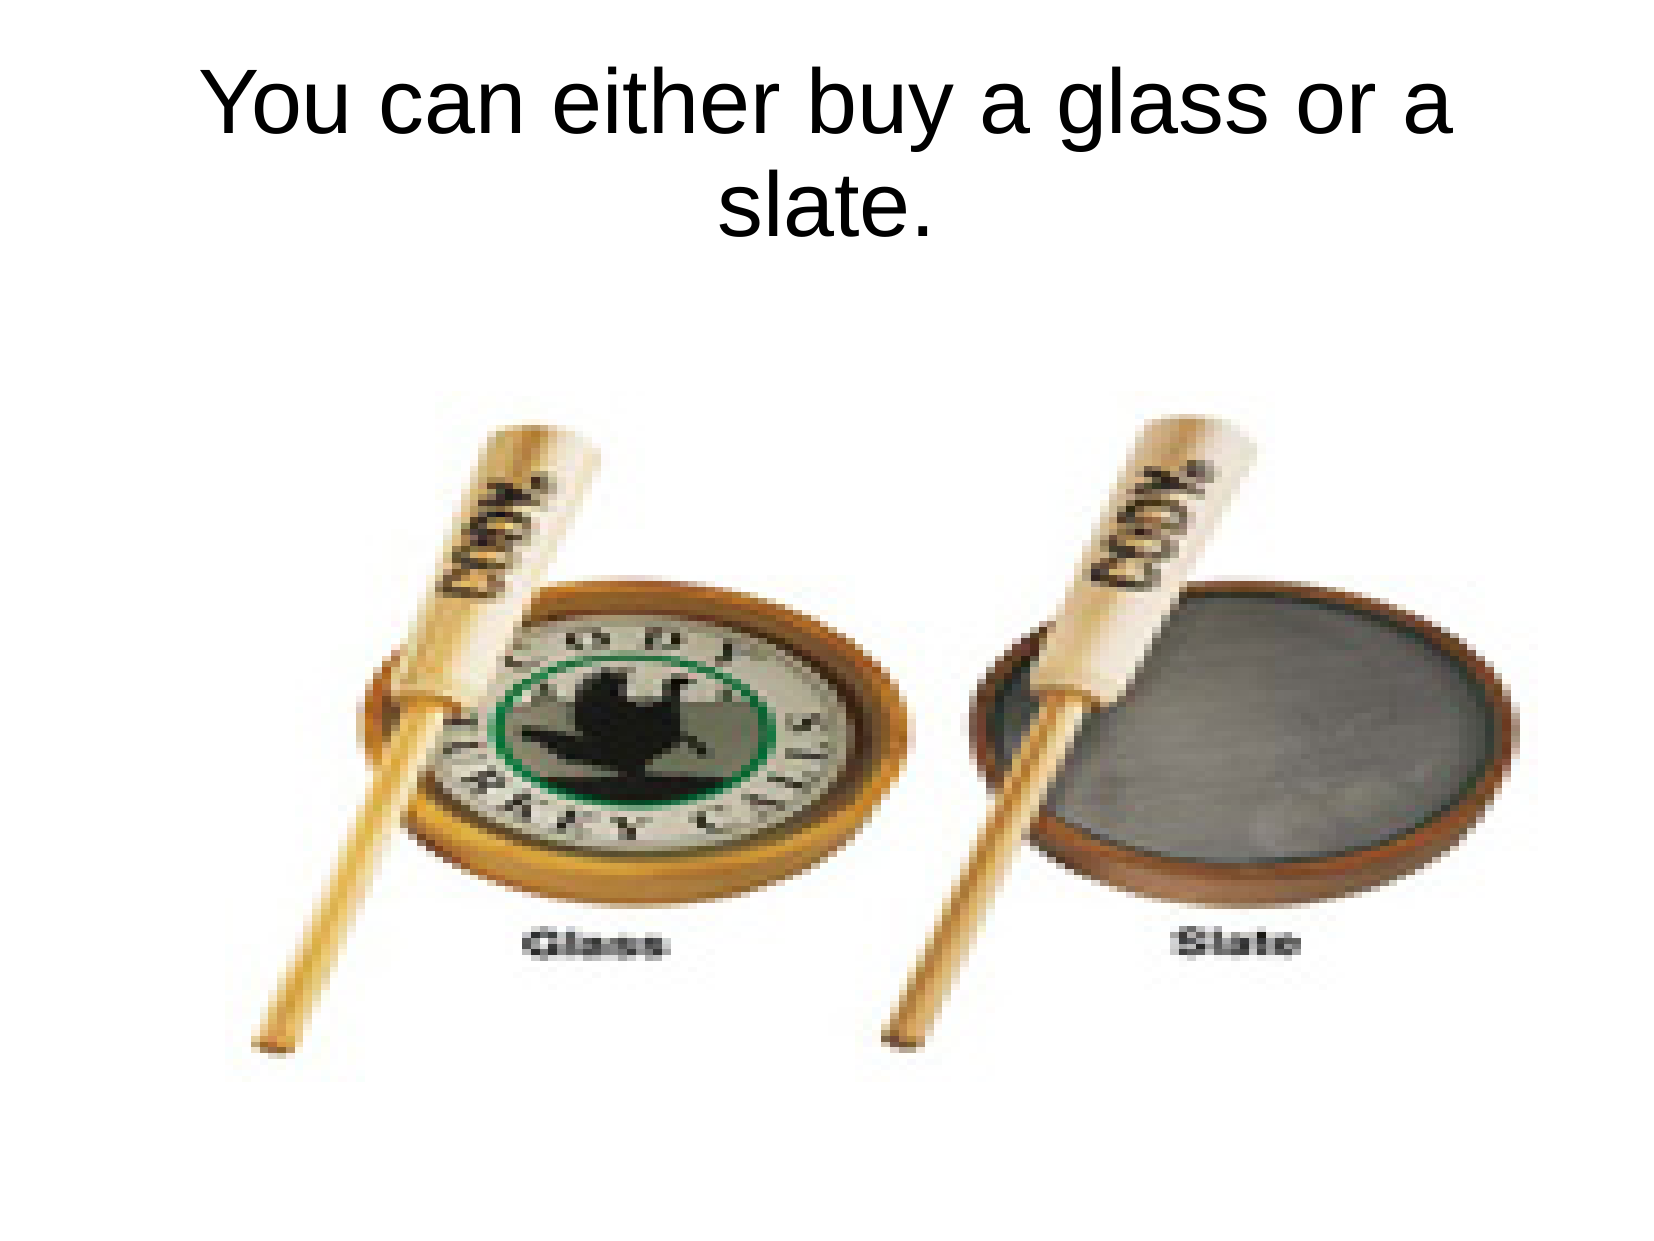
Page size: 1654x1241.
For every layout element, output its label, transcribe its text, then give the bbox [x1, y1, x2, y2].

title You can either buy a glass or a slate. [82, 47, 1571, 259]
picture [225, 299, 1538, 1163]
